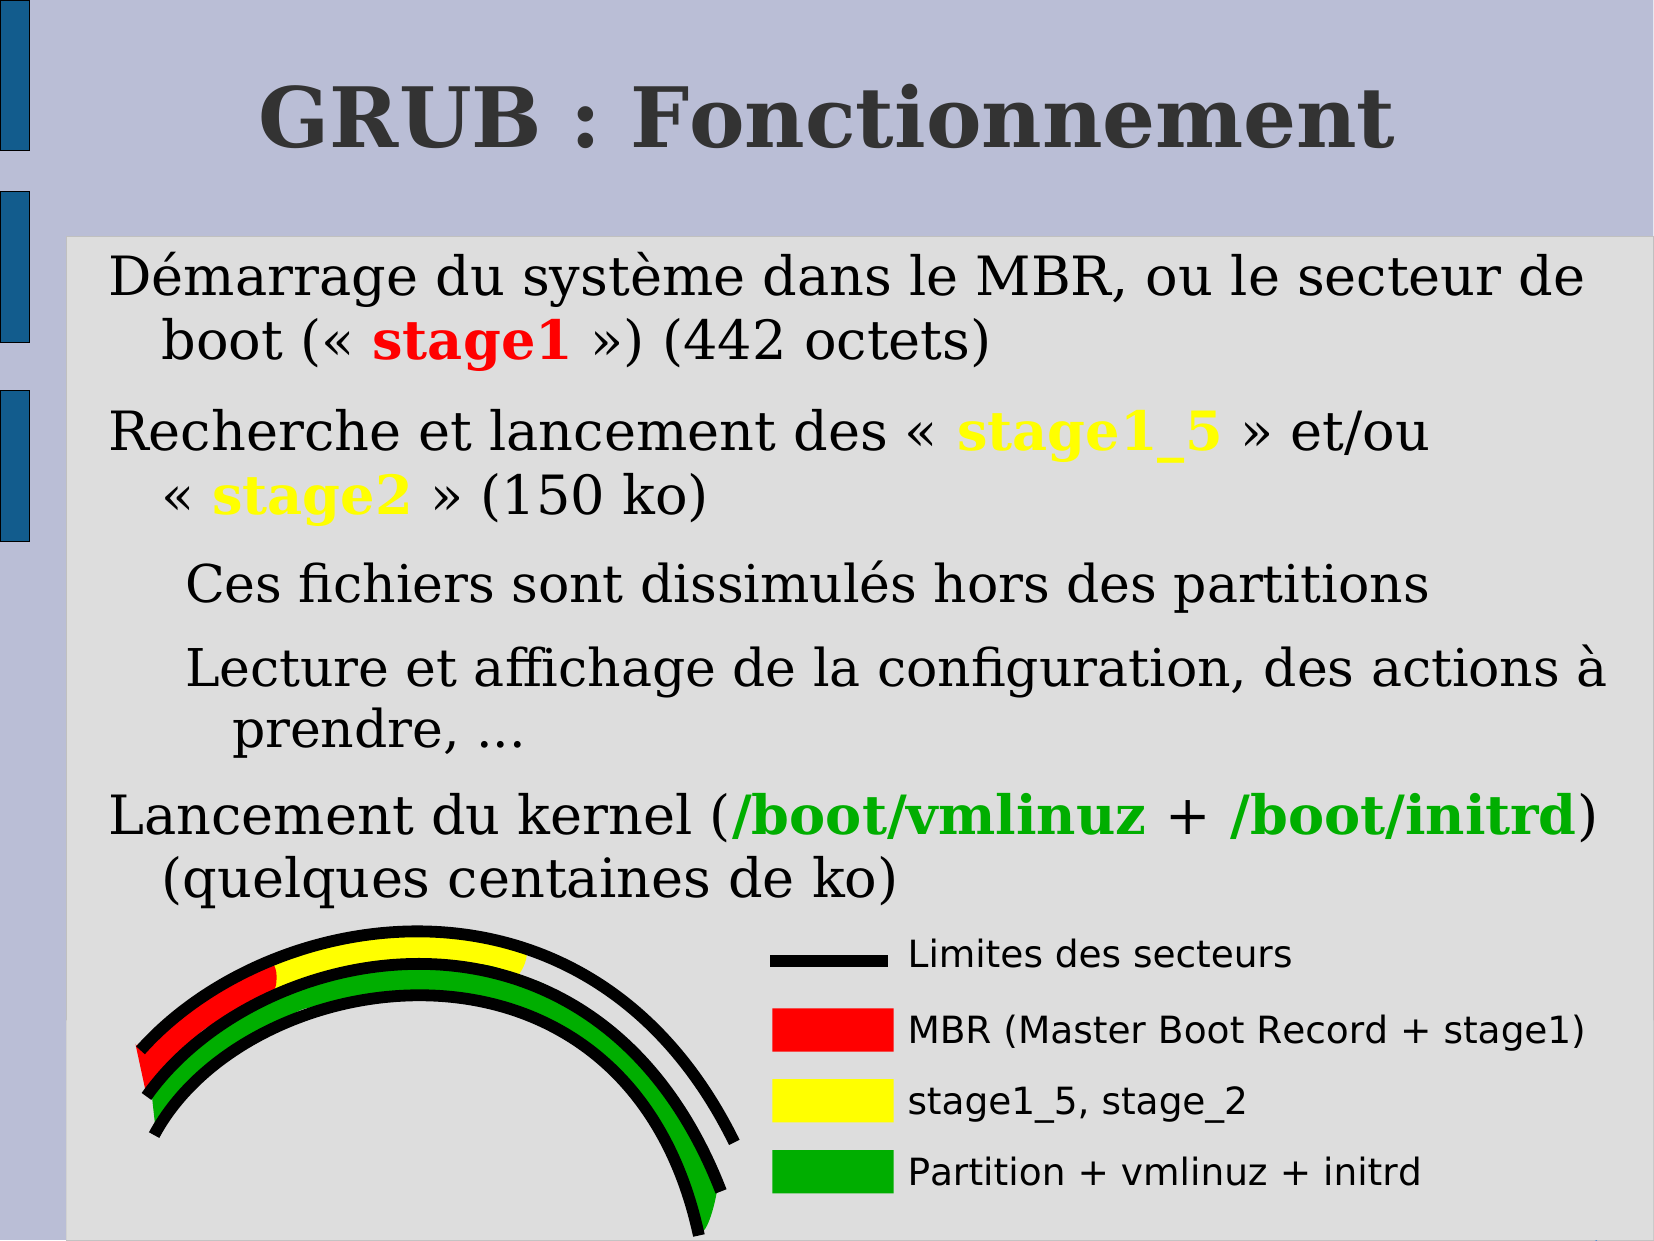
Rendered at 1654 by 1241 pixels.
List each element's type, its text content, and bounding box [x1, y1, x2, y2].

text_box stage1_5, stage_2 [892, 1072, 1257, 1132]
text_box Limites des secteurs [892, 925, 1300, 984]
text_box [66, 938, 1654, 1241]
title GRUB : Fonctionnement [121, 14, 1534, 222]
text_box Partition + vmlinuz + initrd [892, 1143, 1427, 1202]
list Démarrage du système dans le MBR, ou le secteur de boot (« stage1 ») (442 octets) Recherche et lancement des « stage1_5 » et/ou « stage2 » (150 ko) Ces fichiers sont dissimulés hors des partitions Lecture et affichage de la configuration, des actions à prendre, ... Lancement du kernel (/boot/vmlinuz + /boot/initrd) (quelques centaines de ko) [90, 245, 1654, 911]
text_box MBR (Master Boot Record + stage1) [892, 1001, 1587, 1061]
